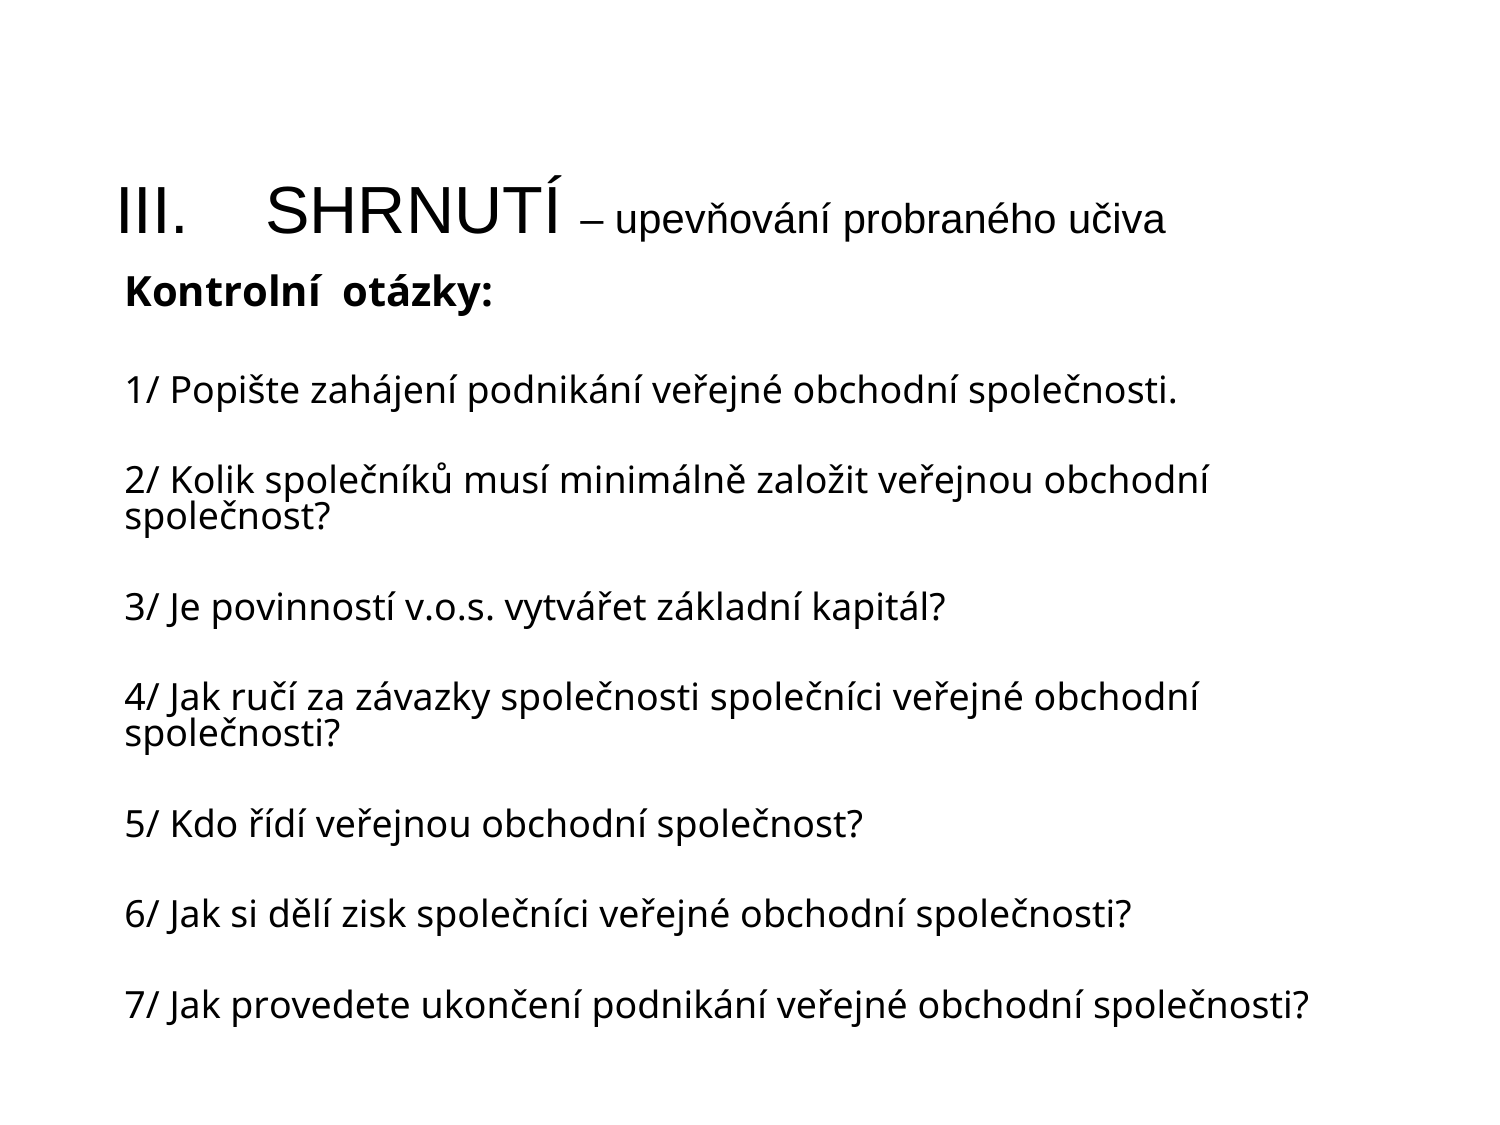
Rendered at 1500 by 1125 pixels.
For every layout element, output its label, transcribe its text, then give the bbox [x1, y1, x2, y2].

title III. SHRNUTÍ – upevňování probraného učiva [100, 66, 1430, 254]
list Kontrolní otázky: 1/ Popište zahájení podnikání veřejné obchodní společnosti. 2/ Kolik společníků musí minimálně založit veřejnou obchodní společnost? 3/ Je povinností v.o.s. vytvářet základní kapitál? 4/ Jak ručí za závazky společnosti společníci veřejné obchodní společnosti? 5/ Kdo řídí veřejnou obchodní společnost? 6/ Jak si dělí zisk společníci veřejné obchodní společnosti? 7/ Jak provedete ukončení podnikání veřejné obchodní společnosti? [53, 267, 1425, 1071]
